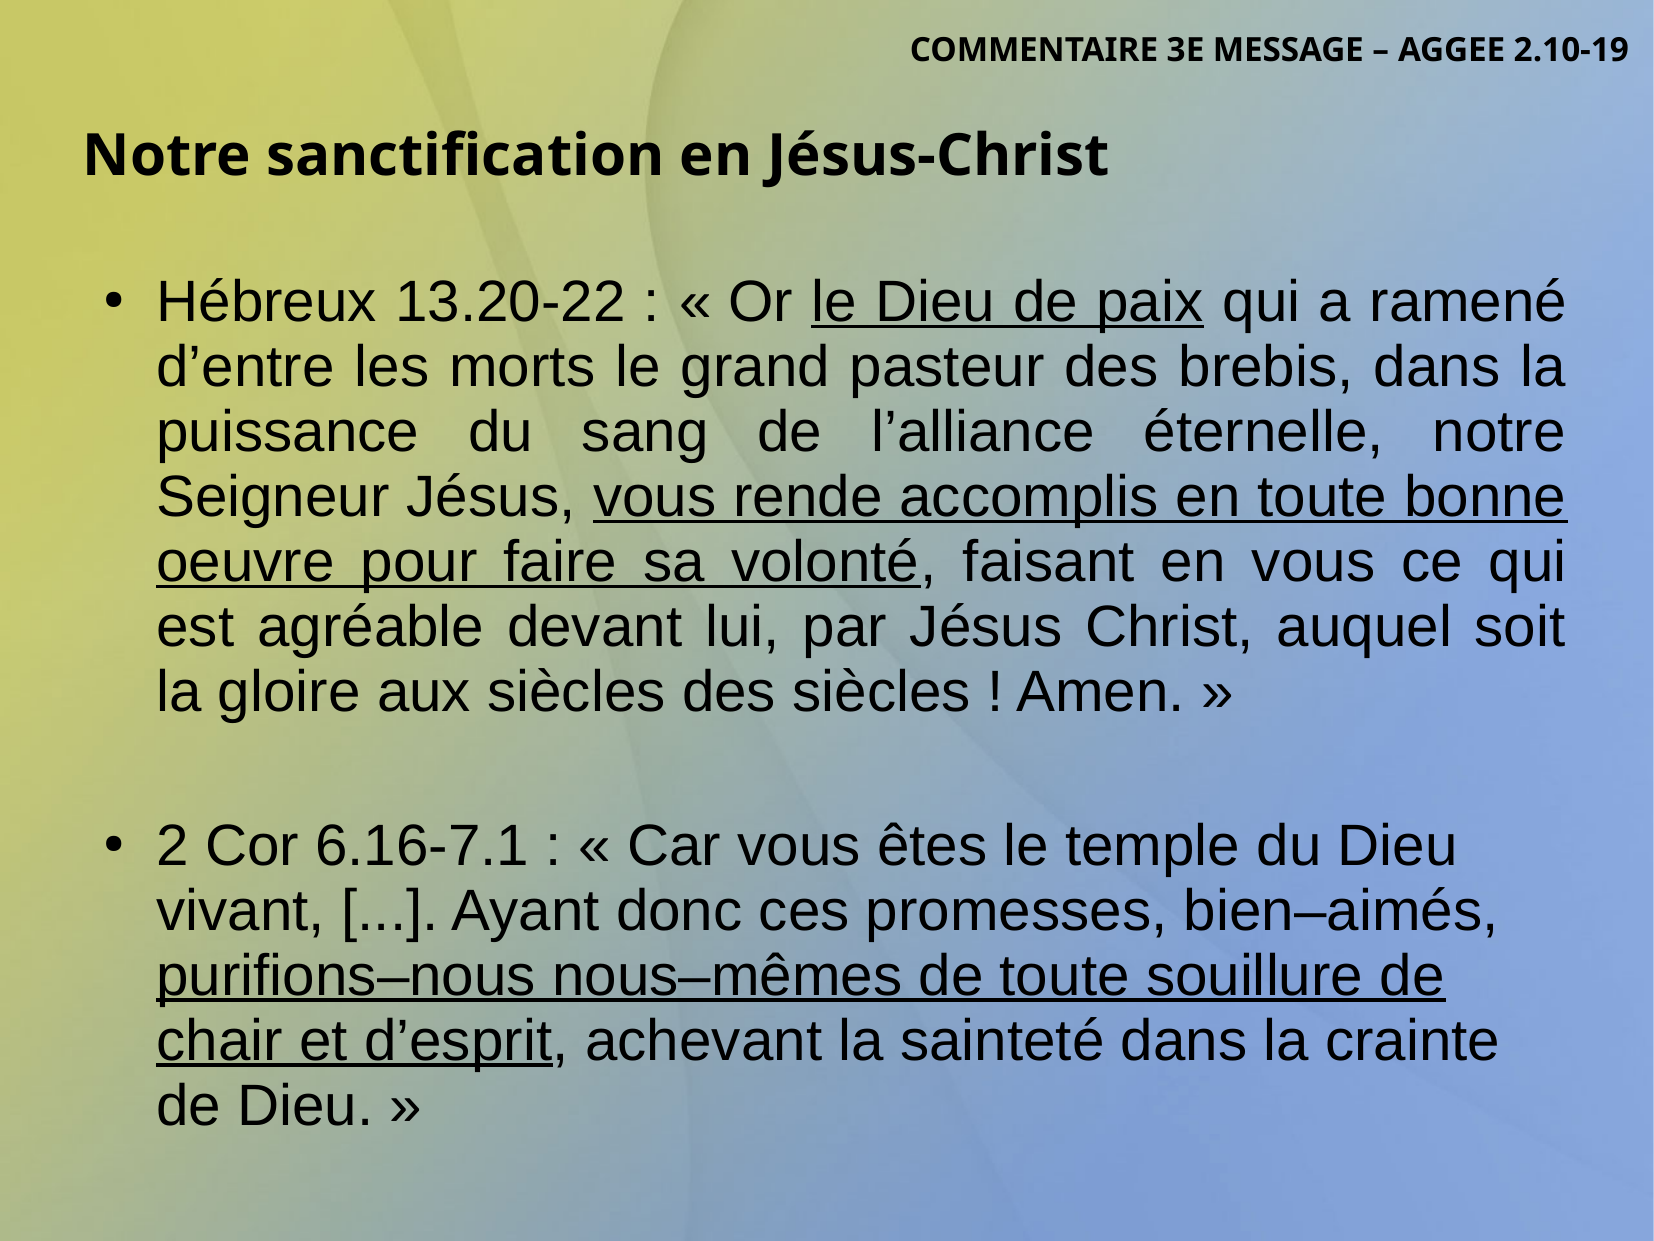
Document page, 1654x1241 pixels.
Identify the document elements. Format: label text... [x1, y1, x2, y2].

picture [0, 0, 1654, 1241]
title Notre sanctification en Jésus-Christ [82, 49, 1595, 257]
title COMMENTAIRE 3E MESSAGE – AGGEE 2.10-19 [738, 14, 1630, 83]
list Hébreux 13.20-22 : « Or le Dieu de paix qui a ramené d’entre les morts le grand pasteur des brebis, dans la puissance du sang de l’alliance éternelle, notre Seigneur Jésus, vous rende accomplis en toute bonne oeuvre pour faire sa volonté, faisant en vous ce qui est agréable devant lui, par Jésus Christ, auquel soit la gloire aux siècles des siècles ! Amen. » 2 Cor 6.16-7.1 : « Car vous êtes le temple du Dieu vivant, [...]. Ayant donc ces promesses, bien–aimés, purifions–nous nous–mêmes de toute souillure de chair et d’esprit, achevant la sainteté dans la crainte de Dieu. » [82, 265, 1571, 1241]
